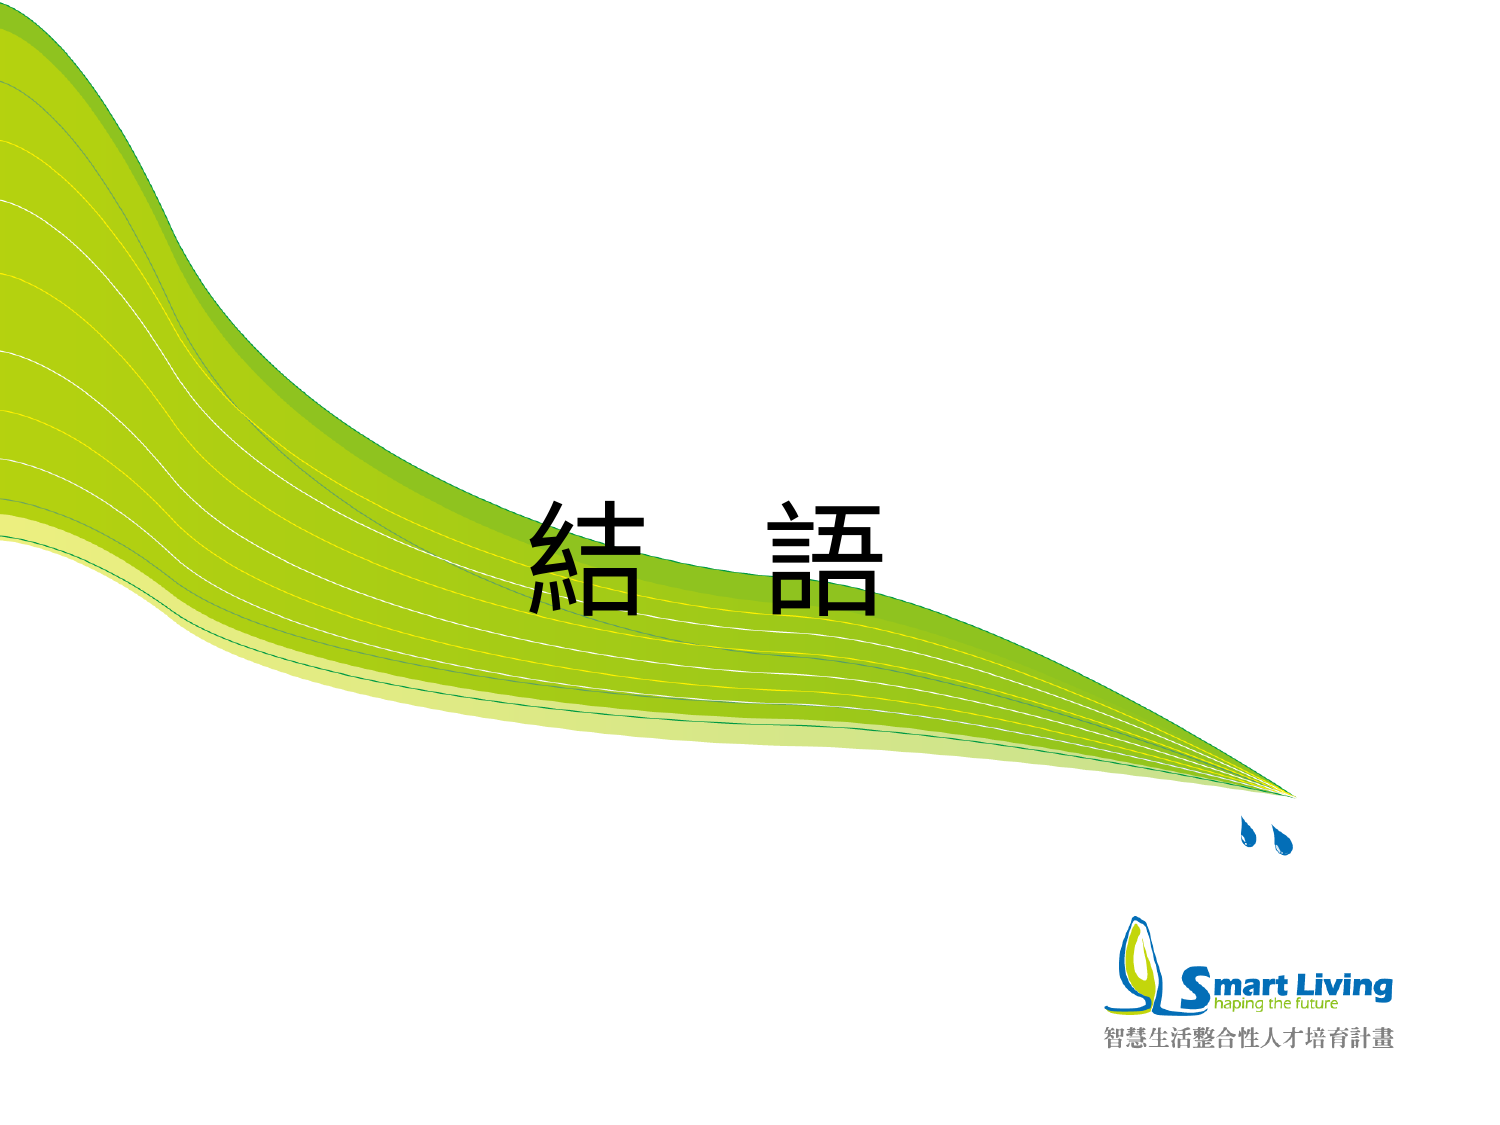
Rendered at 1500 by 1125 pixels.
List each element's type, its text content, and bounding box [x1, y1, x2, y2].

picture [0, 0, 1500, 1125]
text_box 結 語 [195, 468, 1234, 645]
